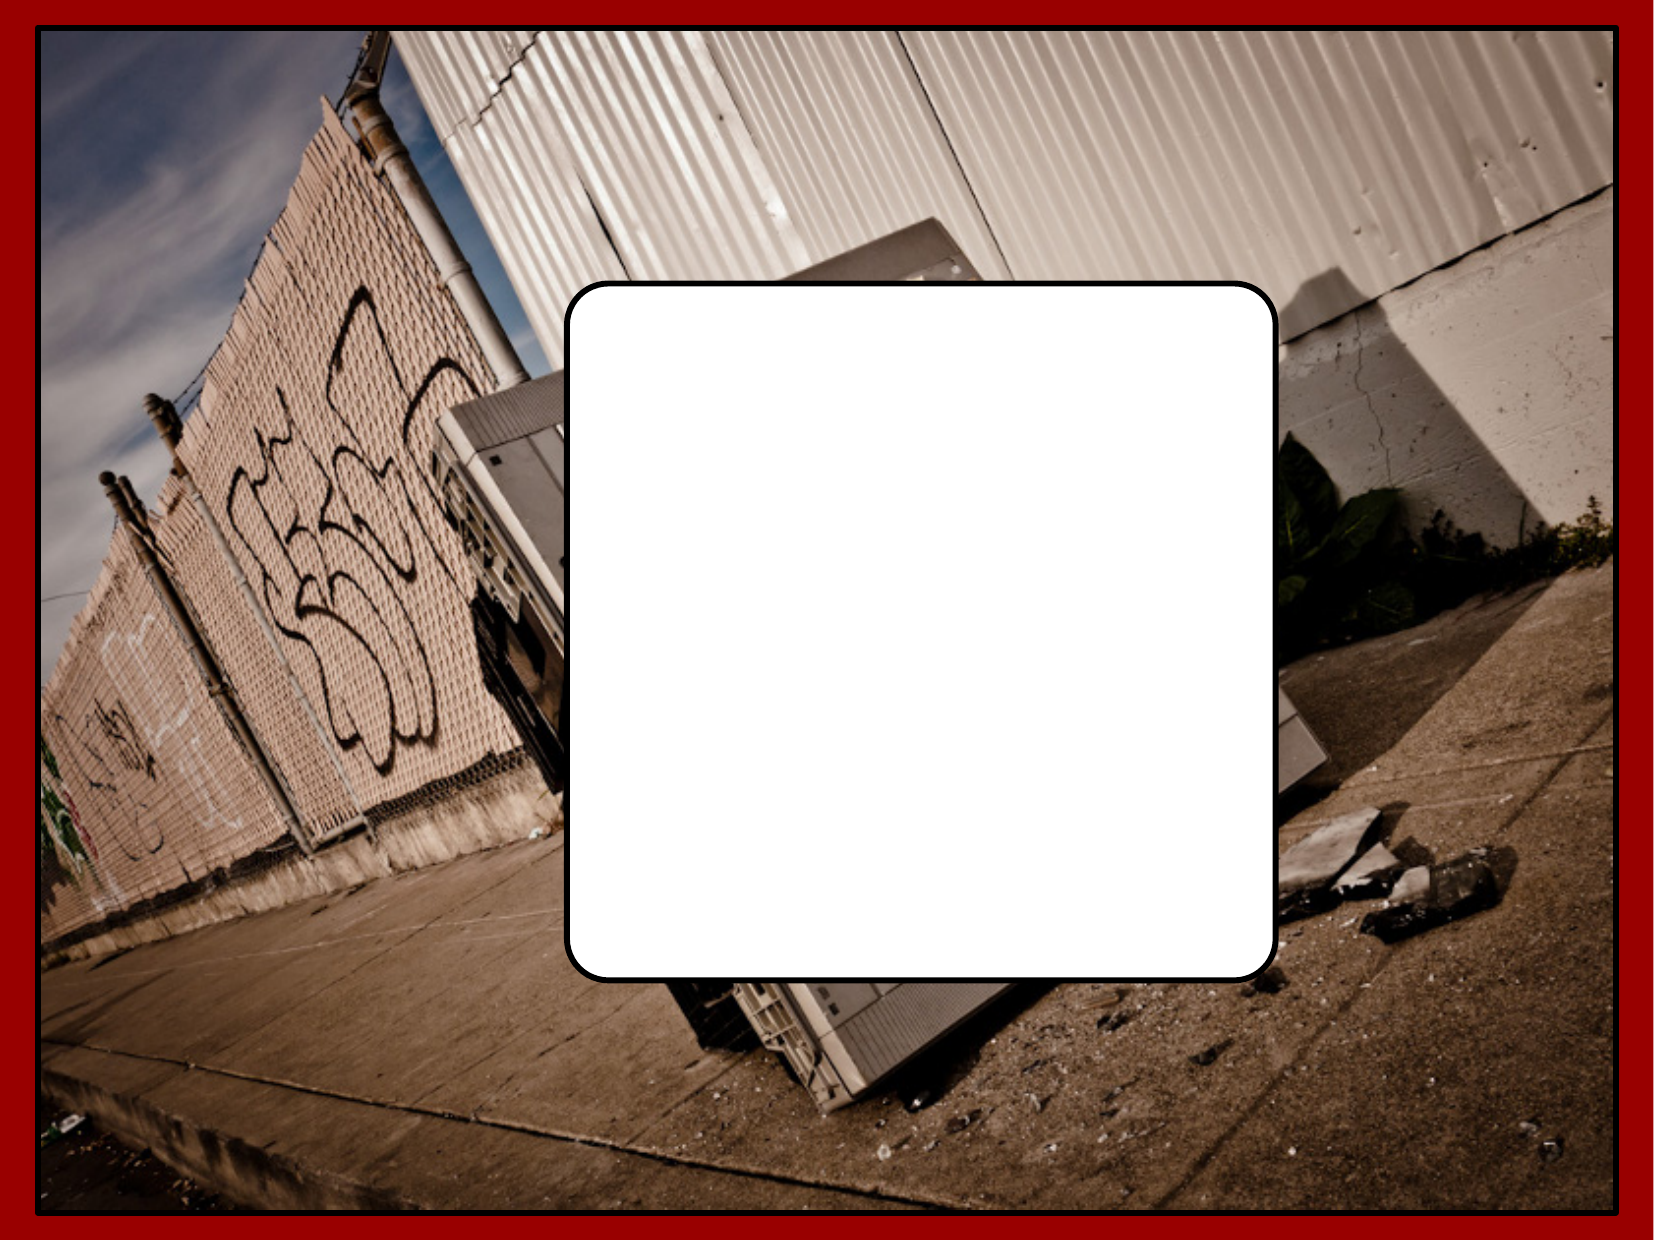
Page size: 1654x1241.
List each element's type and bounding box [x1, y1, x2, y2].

picture [40, 30, 1613, 1210]
text_box [566, 283, 1276, 981]
